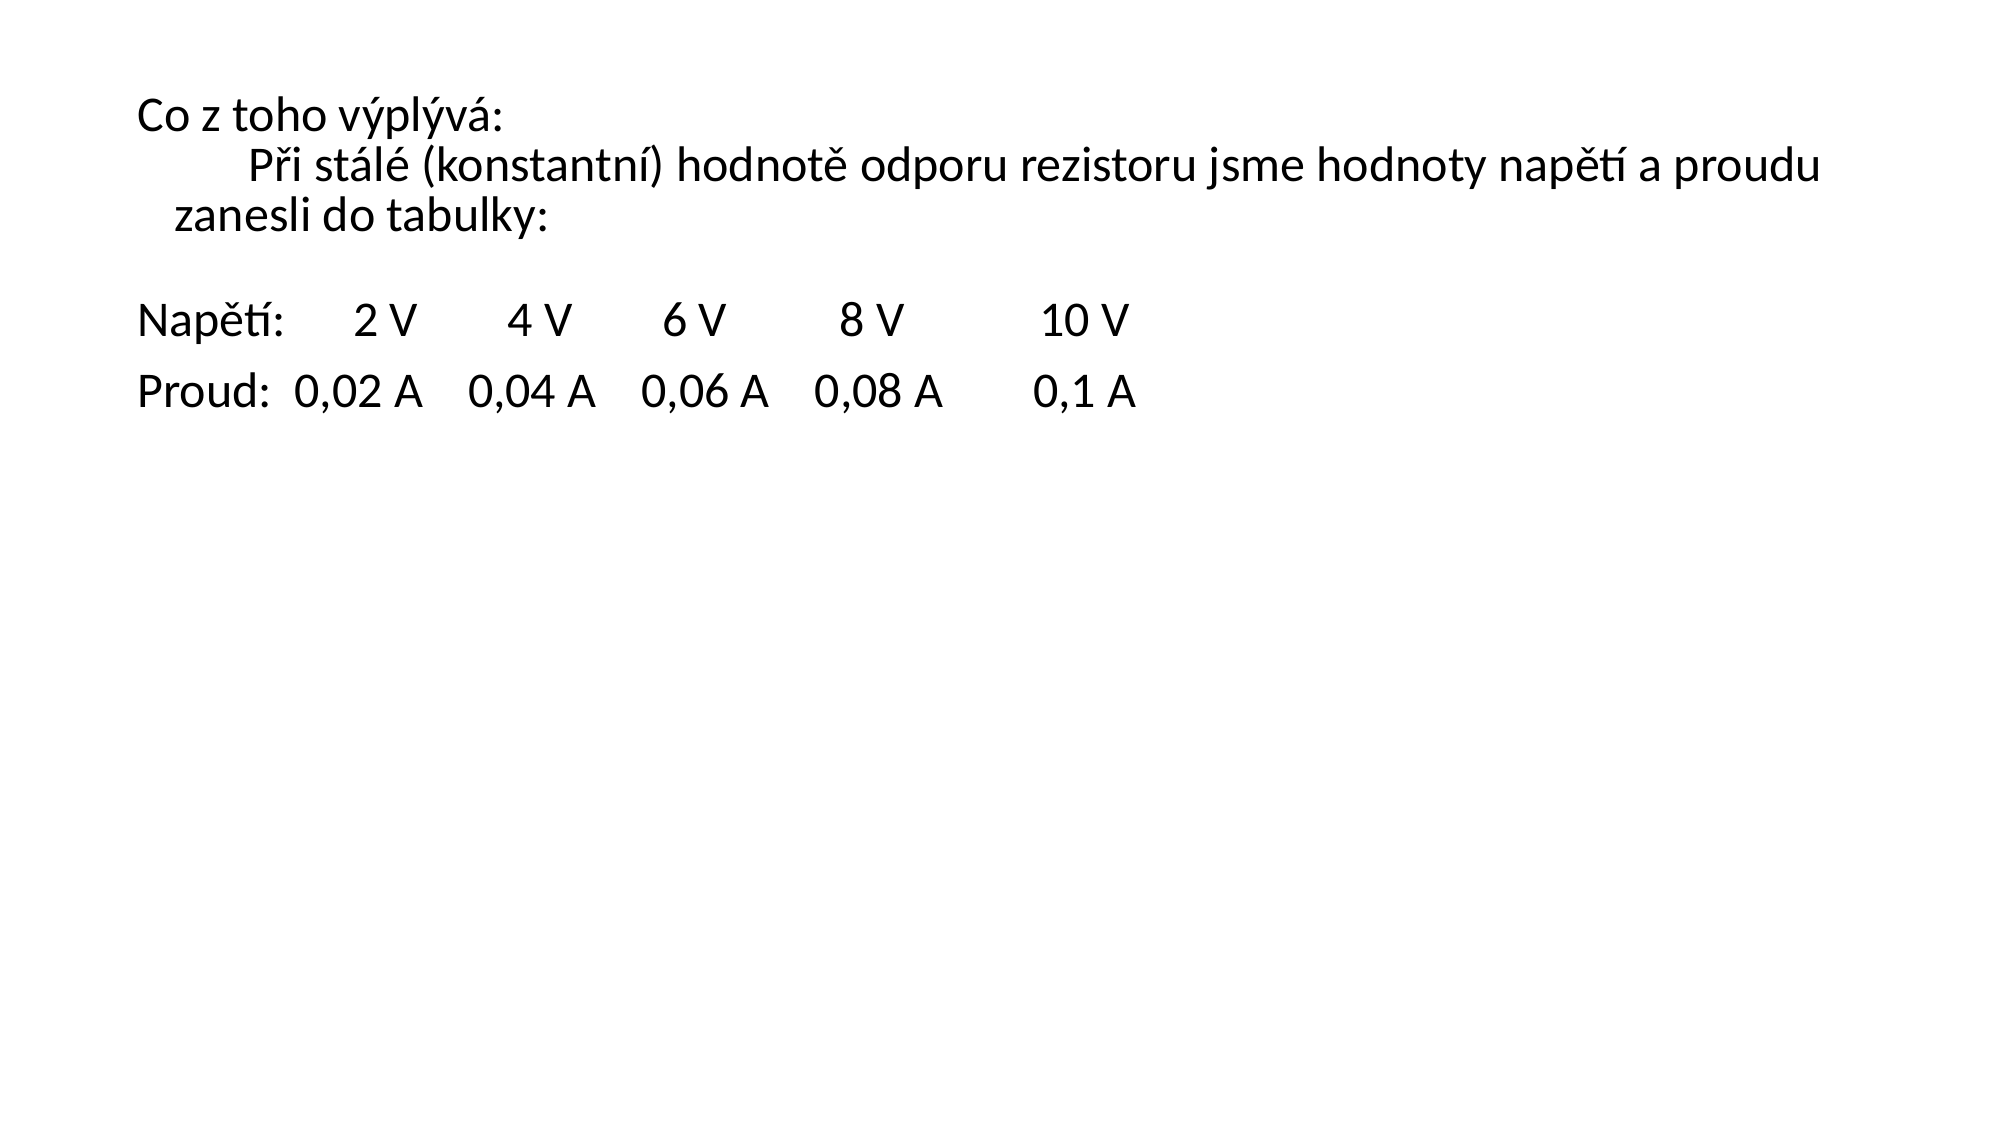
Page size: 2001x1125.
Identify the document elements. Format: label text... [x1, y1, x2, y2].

title Co z toho výplývá: Při stálé (konstantní) hodnotě odporu rezistoru jsme hodnoty napětí a proudu zanesli do tabulky: [137, 59, 1863, 278]
list Napětí: 2 V 4 V 6 V 8 V 10 V Proud: 0,02 A 0,04 A 0,06 A 0,08 A 0,1 A [137, 299, 1863, 1014]
